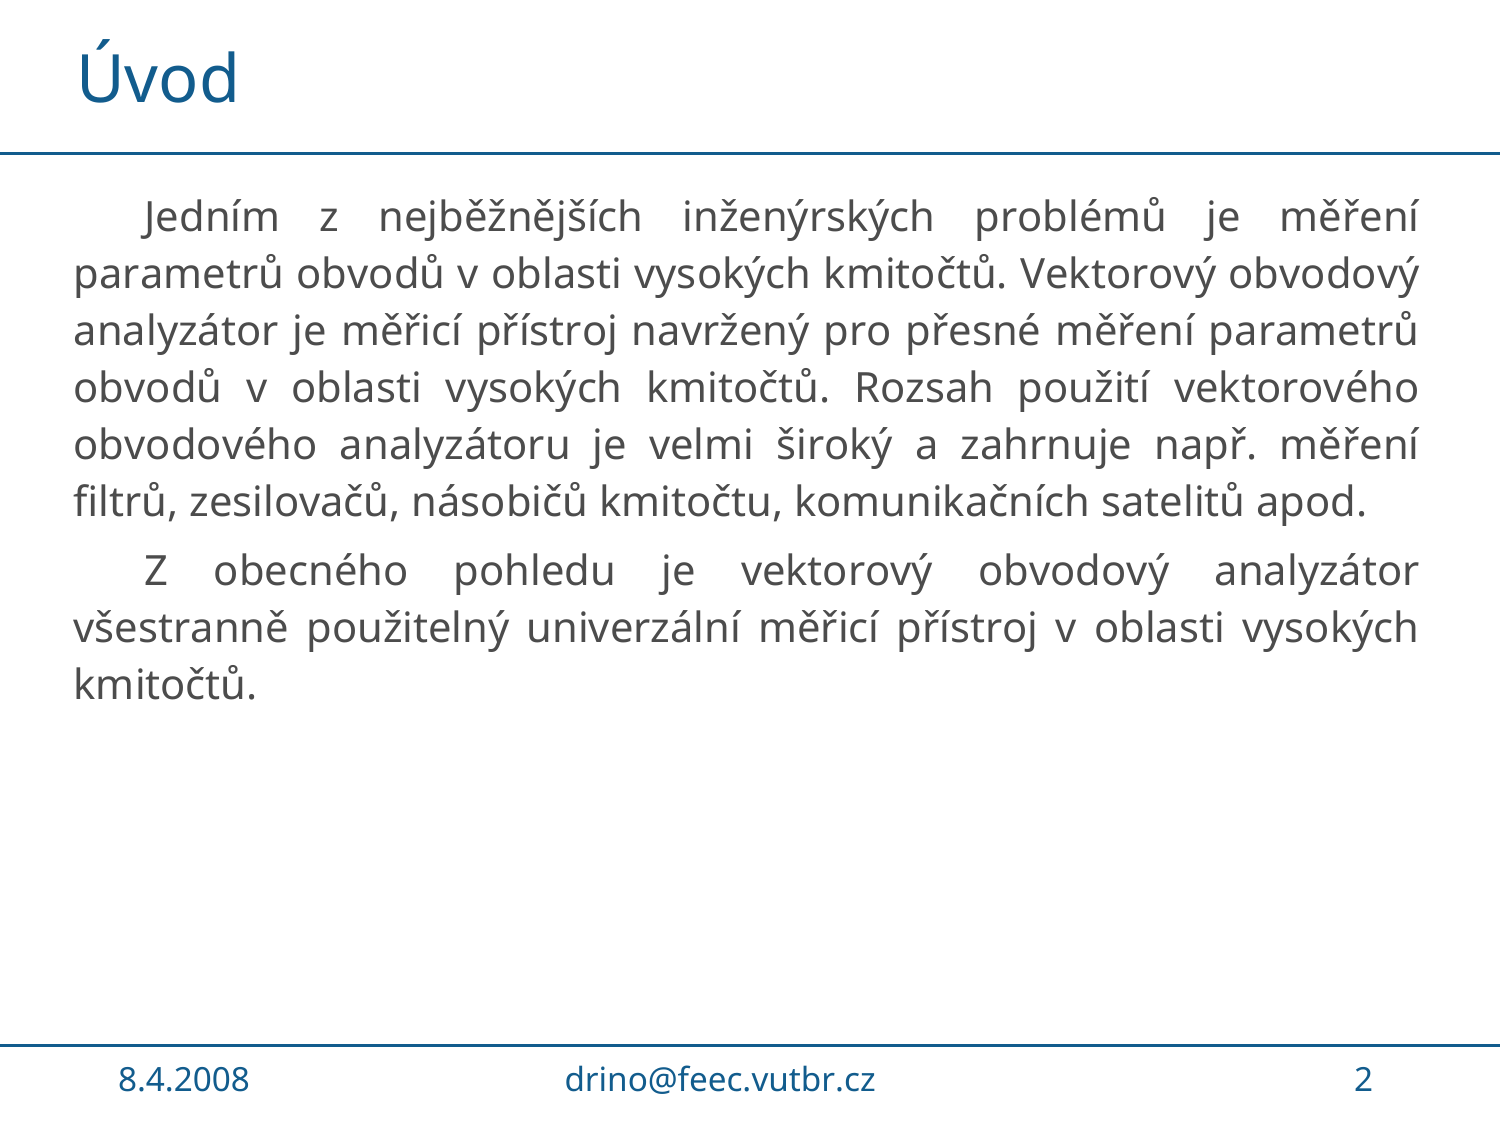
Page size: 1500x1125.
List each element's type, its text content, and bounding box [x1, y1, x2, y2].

text_box Jedním z nejběžnějších inženýrských problémů je měření parametrů obvodů v oblasti vysokých kmitočtů. Vektorový obvodový analyzátor je měřicí přístroj navržený pro přesné měření parametrů obvodů v oblasti vysokých kmitočtů. Rozsah použití vektorového obvodového analyzátoru je velmi široký a zahrnuje např. měření filtrů, zesilovačů, násobičů kmitočtu, komunikačních satelitů apod. Z obecného pohledu je vektorový obvodový analyzátor všestranně použitelný univerzální měřicí přístroj v oblasti vysokých kmitočtů. [59, 178, 1442, 720]
text_box drino@feec.vutbr.cz [454, 1049, 987, 1125]
text_box <číslo> [1075, 1049, 1388, 1125]
text_box 8.4.2008 [103, 1049, 432, 1125]
title Úvod [0, 0, 1500, 152]
